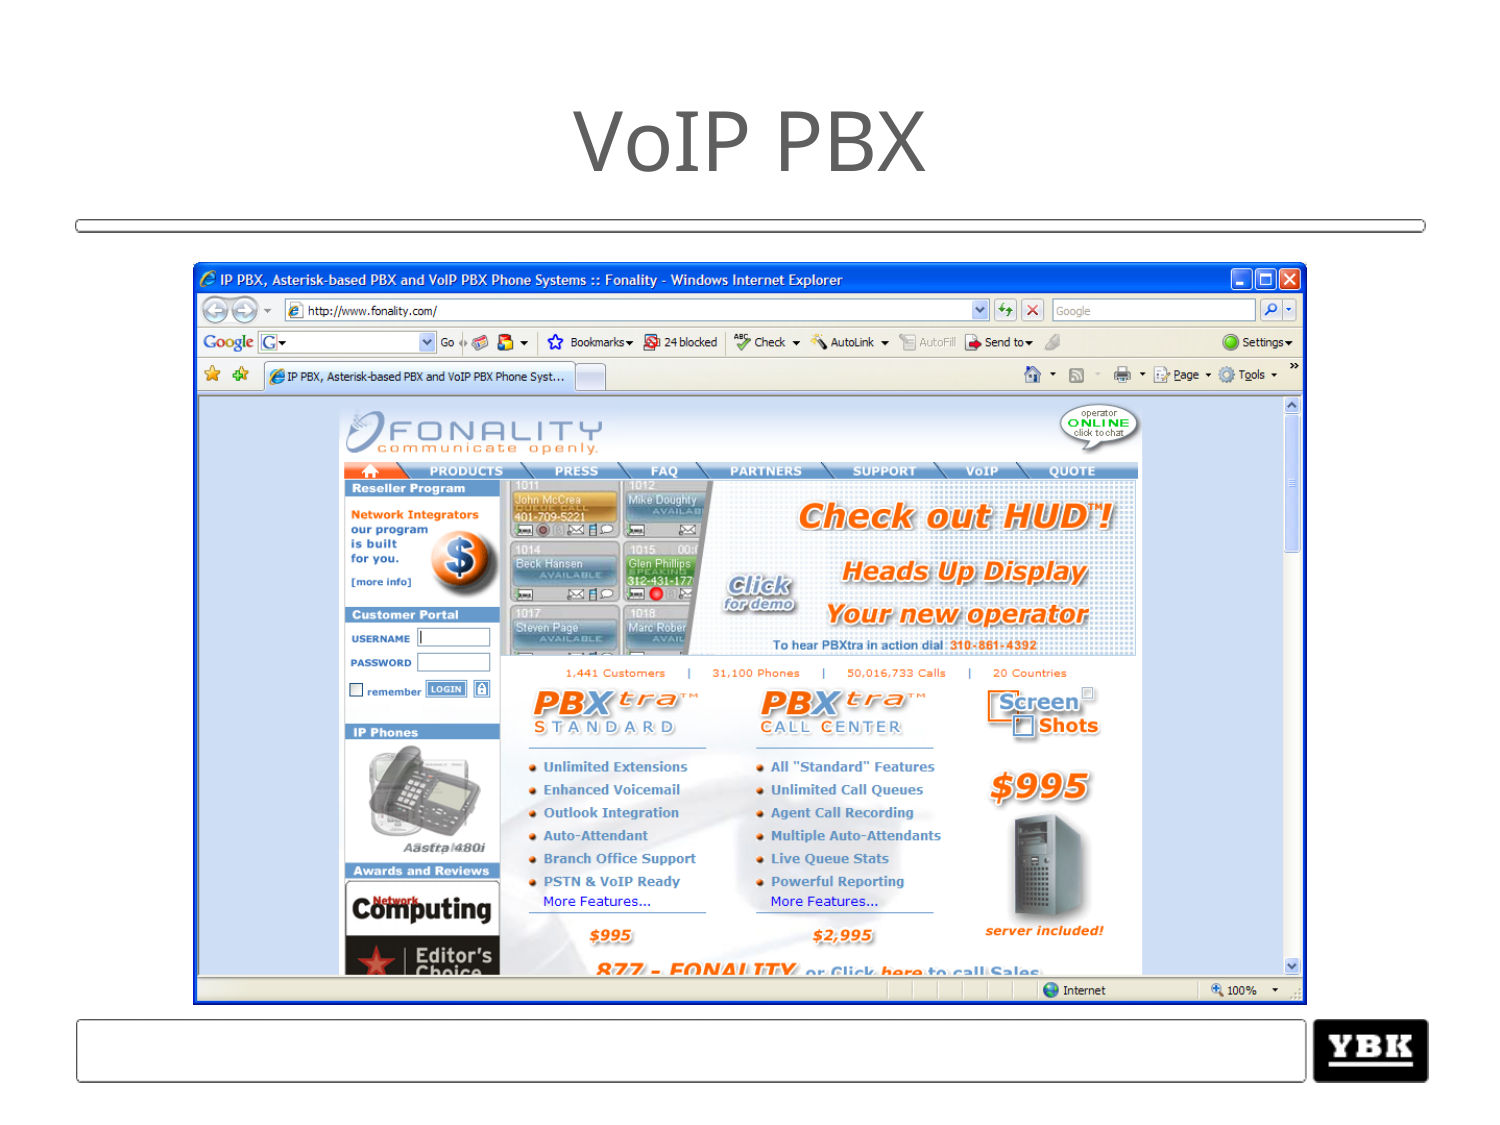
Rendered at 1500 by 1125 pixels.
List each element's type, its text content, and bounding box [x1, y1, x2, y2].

picture [76, 1019, 1429, 1083]
title VoIP PBX [75, 45, 1426, 233]
picture [193, 262, 1307, 1005]
